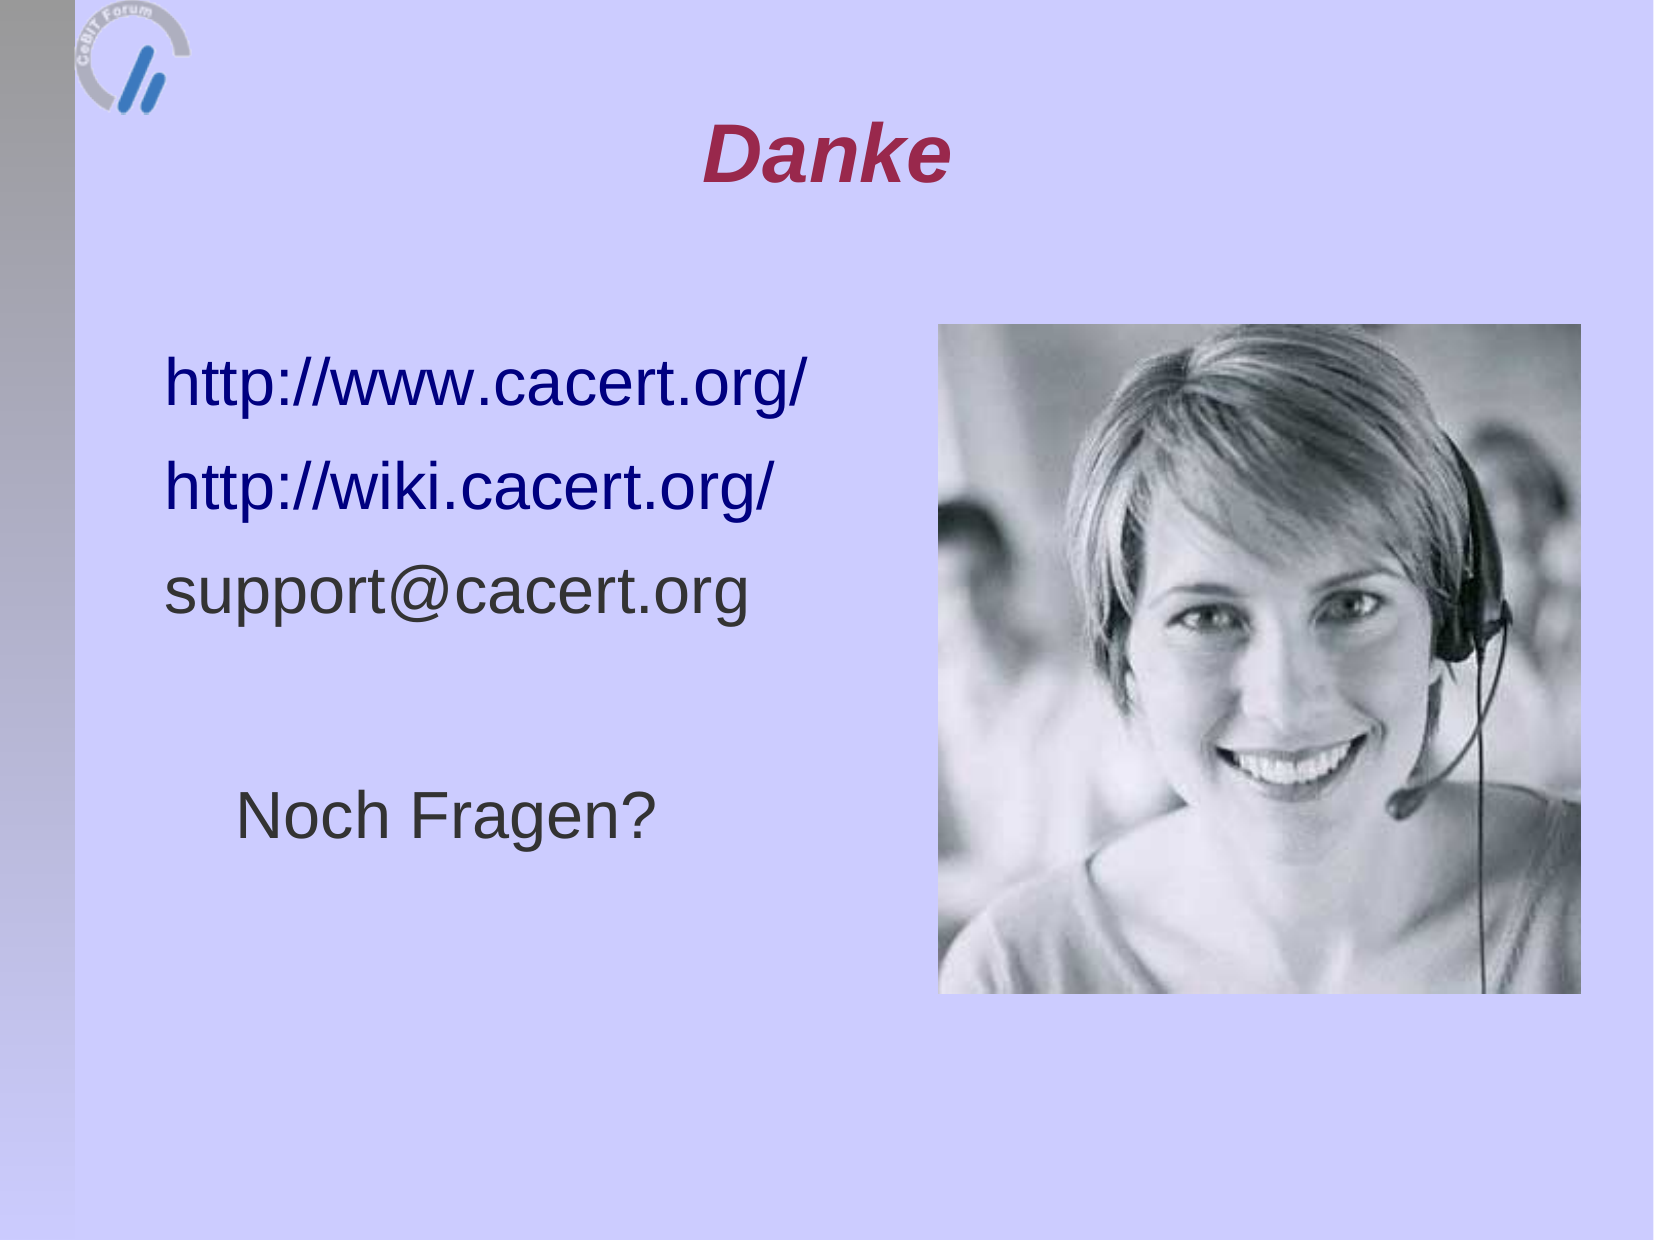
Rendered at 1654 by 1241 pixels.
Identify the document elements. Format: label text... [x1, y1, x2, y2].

picture [938, 324, 1581, 994]
title Danke [121, 49, 1534, 257]
list http://www.cacert.org/ http://wiki.cacert.org/ support@cacert.org Noch Fragen? [152, 344, 1534, 1127]
